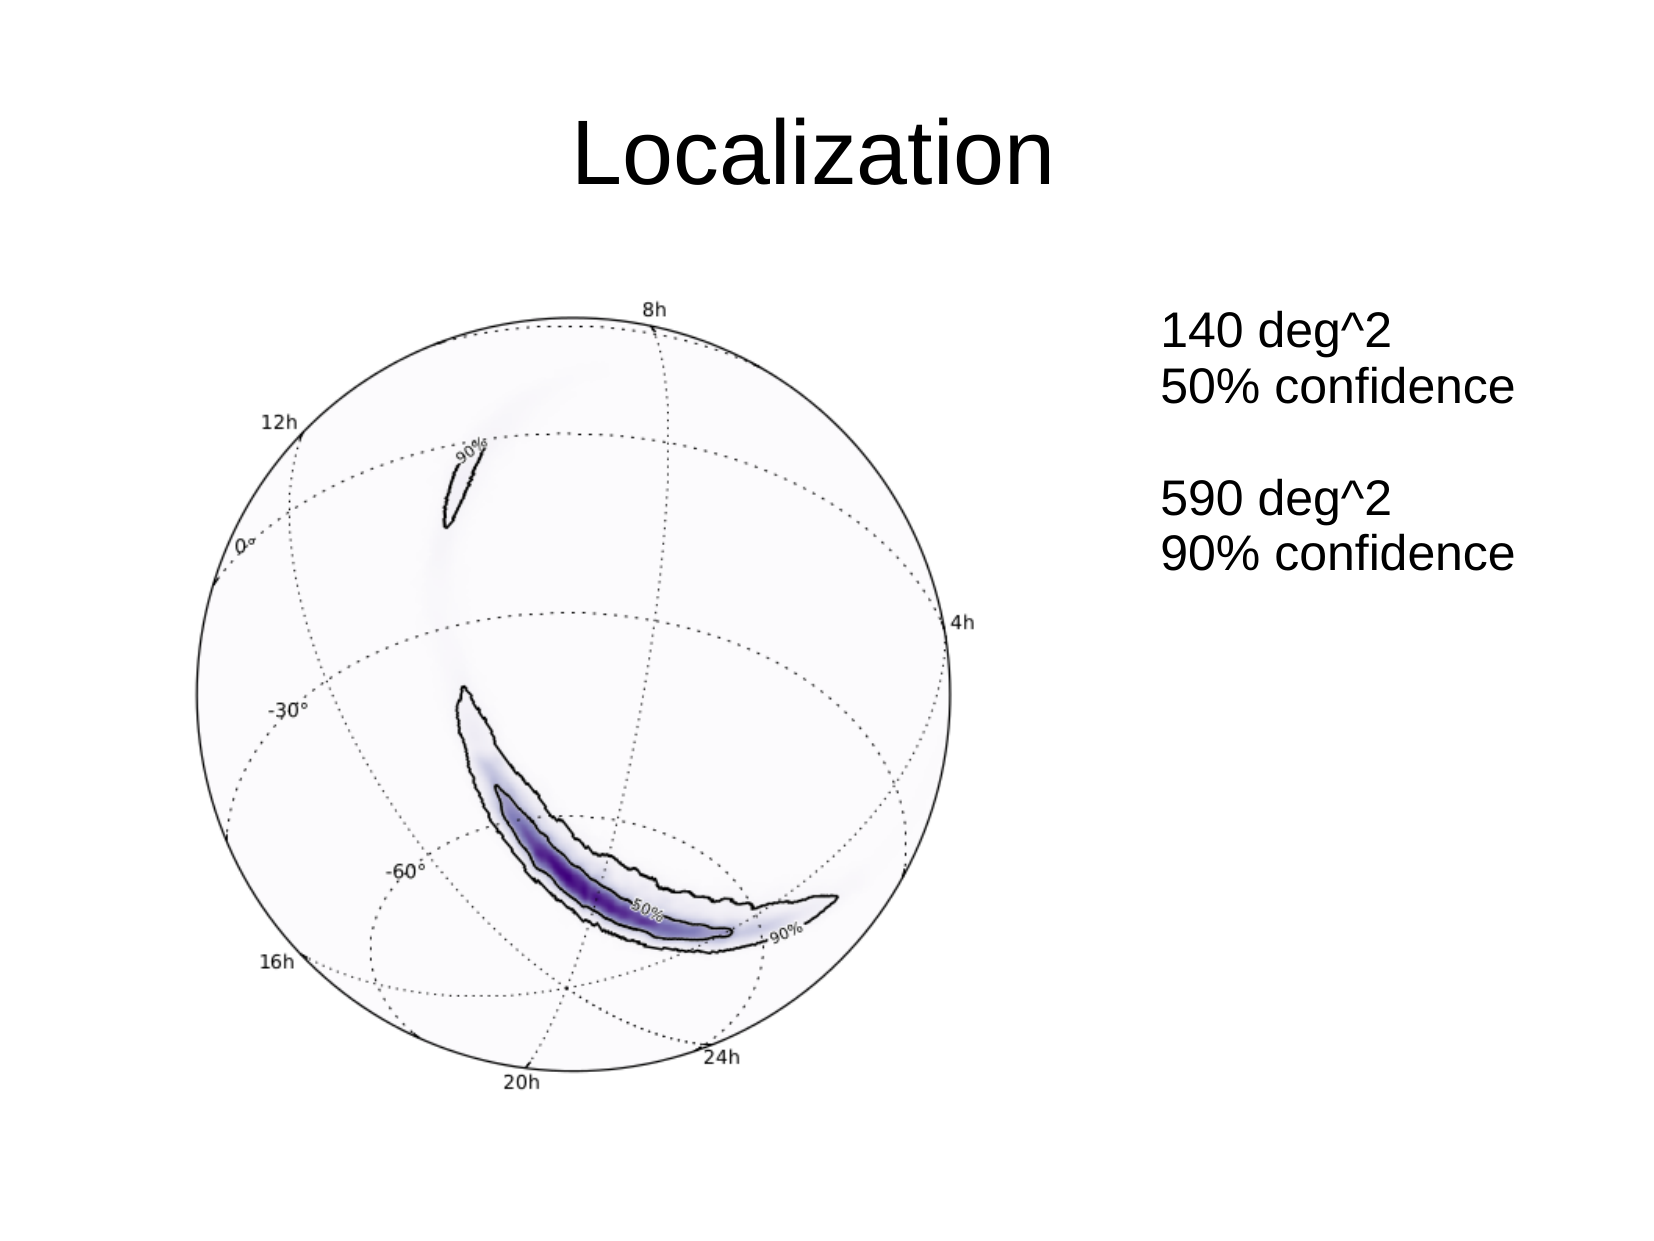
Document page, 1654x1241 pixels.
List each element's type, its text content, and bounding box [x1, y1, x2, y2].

title Localization [82, 49, 1571, 257]
picture [42, 215, 1099, 1158]
text_box 140 deg^2 50% confidence 590 deg^2 90% confidence [1145, 295, 1607, 592]
